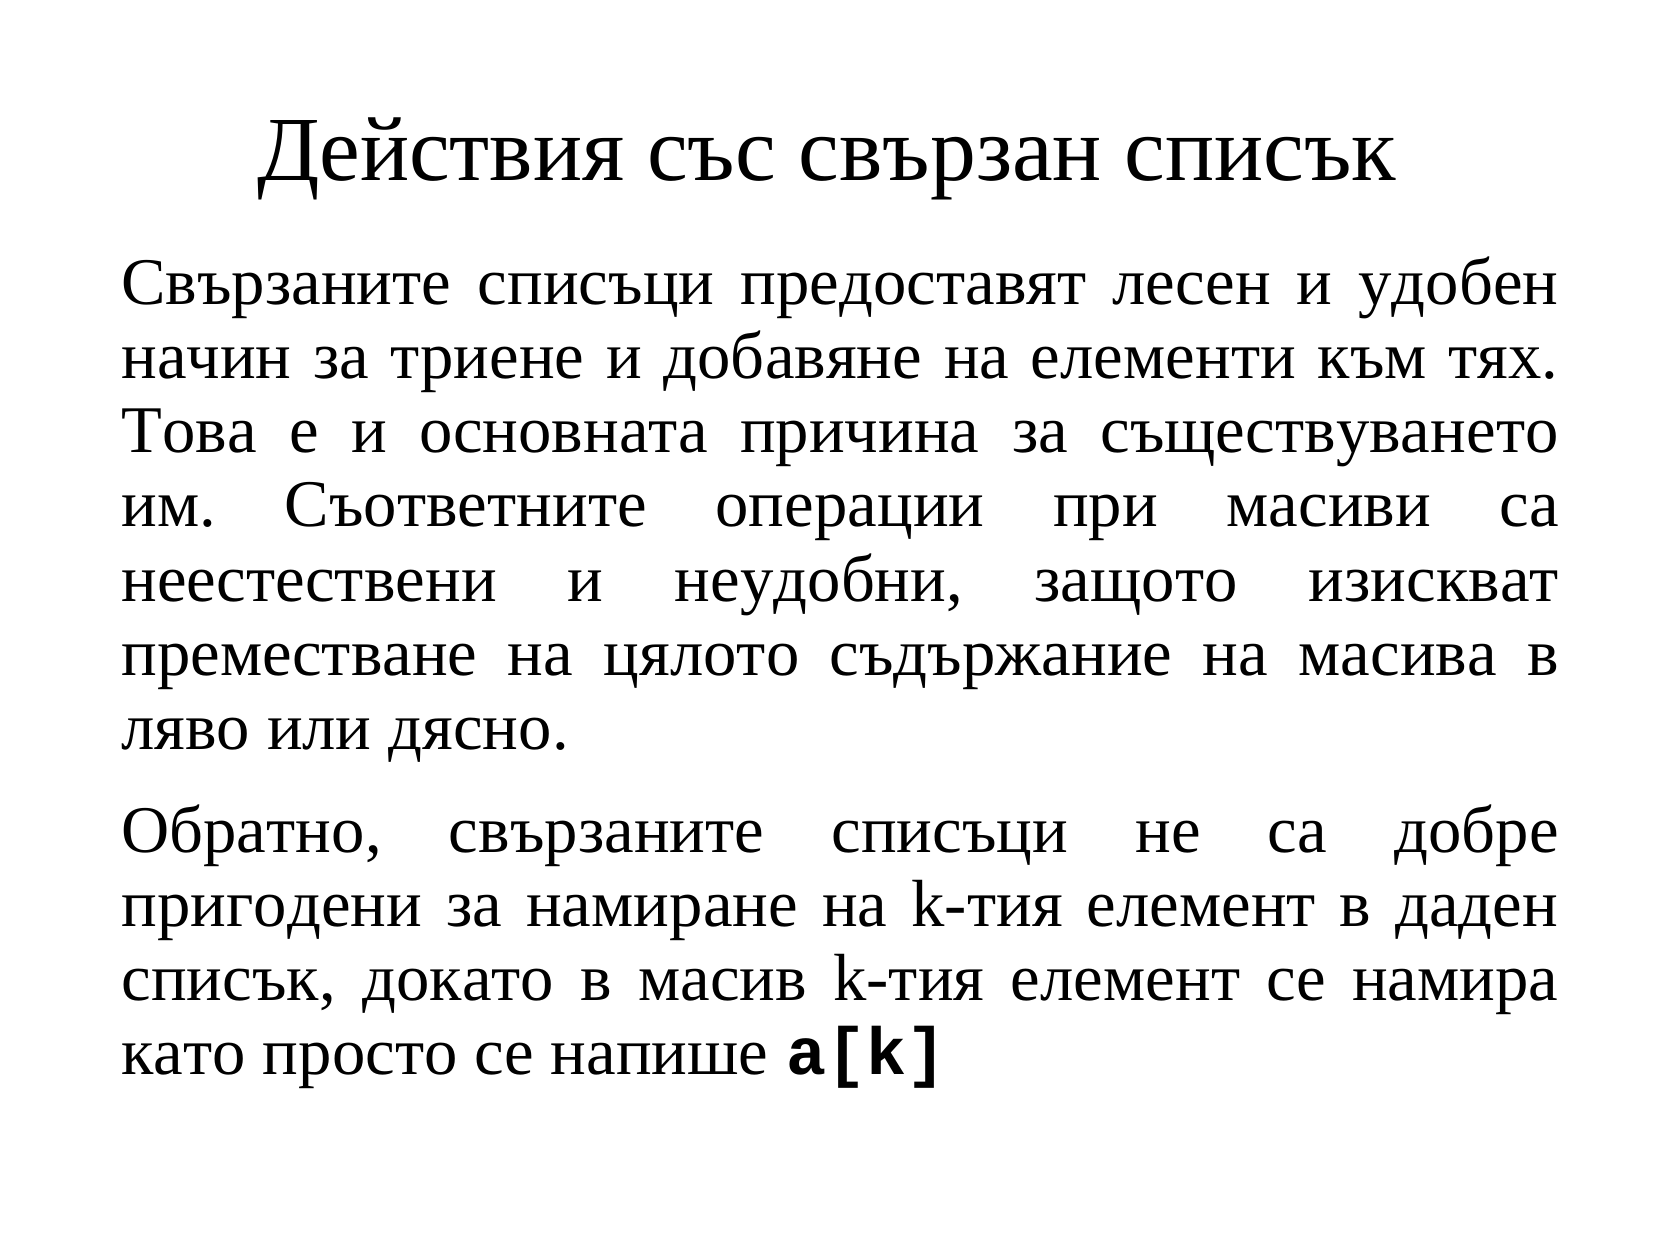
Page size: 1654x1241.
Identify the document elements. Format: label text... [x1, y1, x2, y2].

title Действия със свързан списък [121, 46, 1534, 245]
list Свързаните списъци предоставят лесен и удобен начин за триене и добавяне на елементи към тях. Това е и основната причина за съществуването им. Съответните операции при масиви са неестествени и неудобни, защото изискват преместване на цялото съдържание на масива в ляво или дясно. Обратно, свързаните списъци не са добре пригодени за намиране на k-тия елемент в даден списък, докато в масив k-тия елемент се намира като просто се напише а[k] [121, 245, 1561, 1144]
